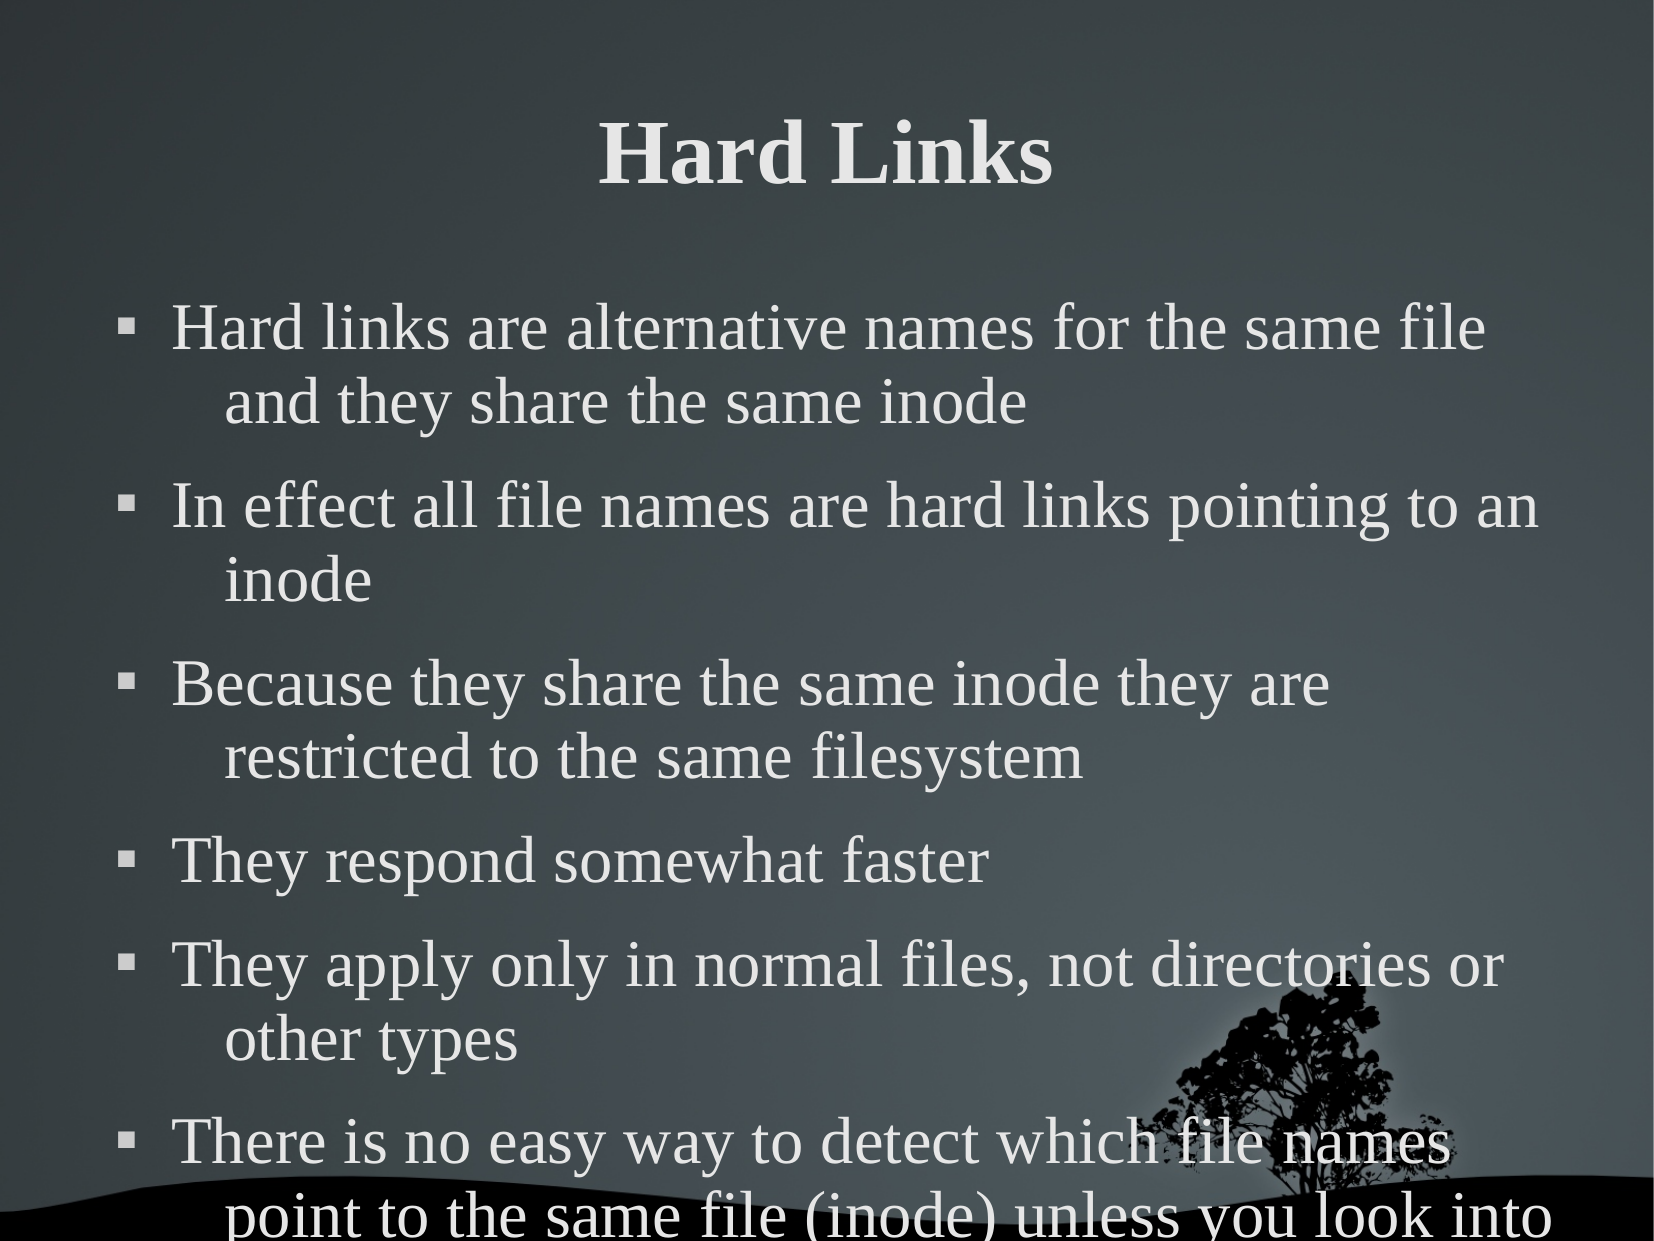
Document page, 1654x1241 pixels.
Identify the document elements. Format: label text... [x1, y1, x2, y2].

title Hard Links [82, 49, 1571, 257]
picture [0, 0, 1654, 1241]
list Hard links are alternative names for the same file and they share the same inode In effect all file names are hard links pointing to an inode Because they share the same inode they are restricted to the same filesystem They respond somewhat faster They apply only in normal files, not directories or other types There is no easy way to detect which file names point to the same file (inode) unless you look into the inode id. [82, 290, 1571, 1188]
picture [234, 1209, 249, 1235]
